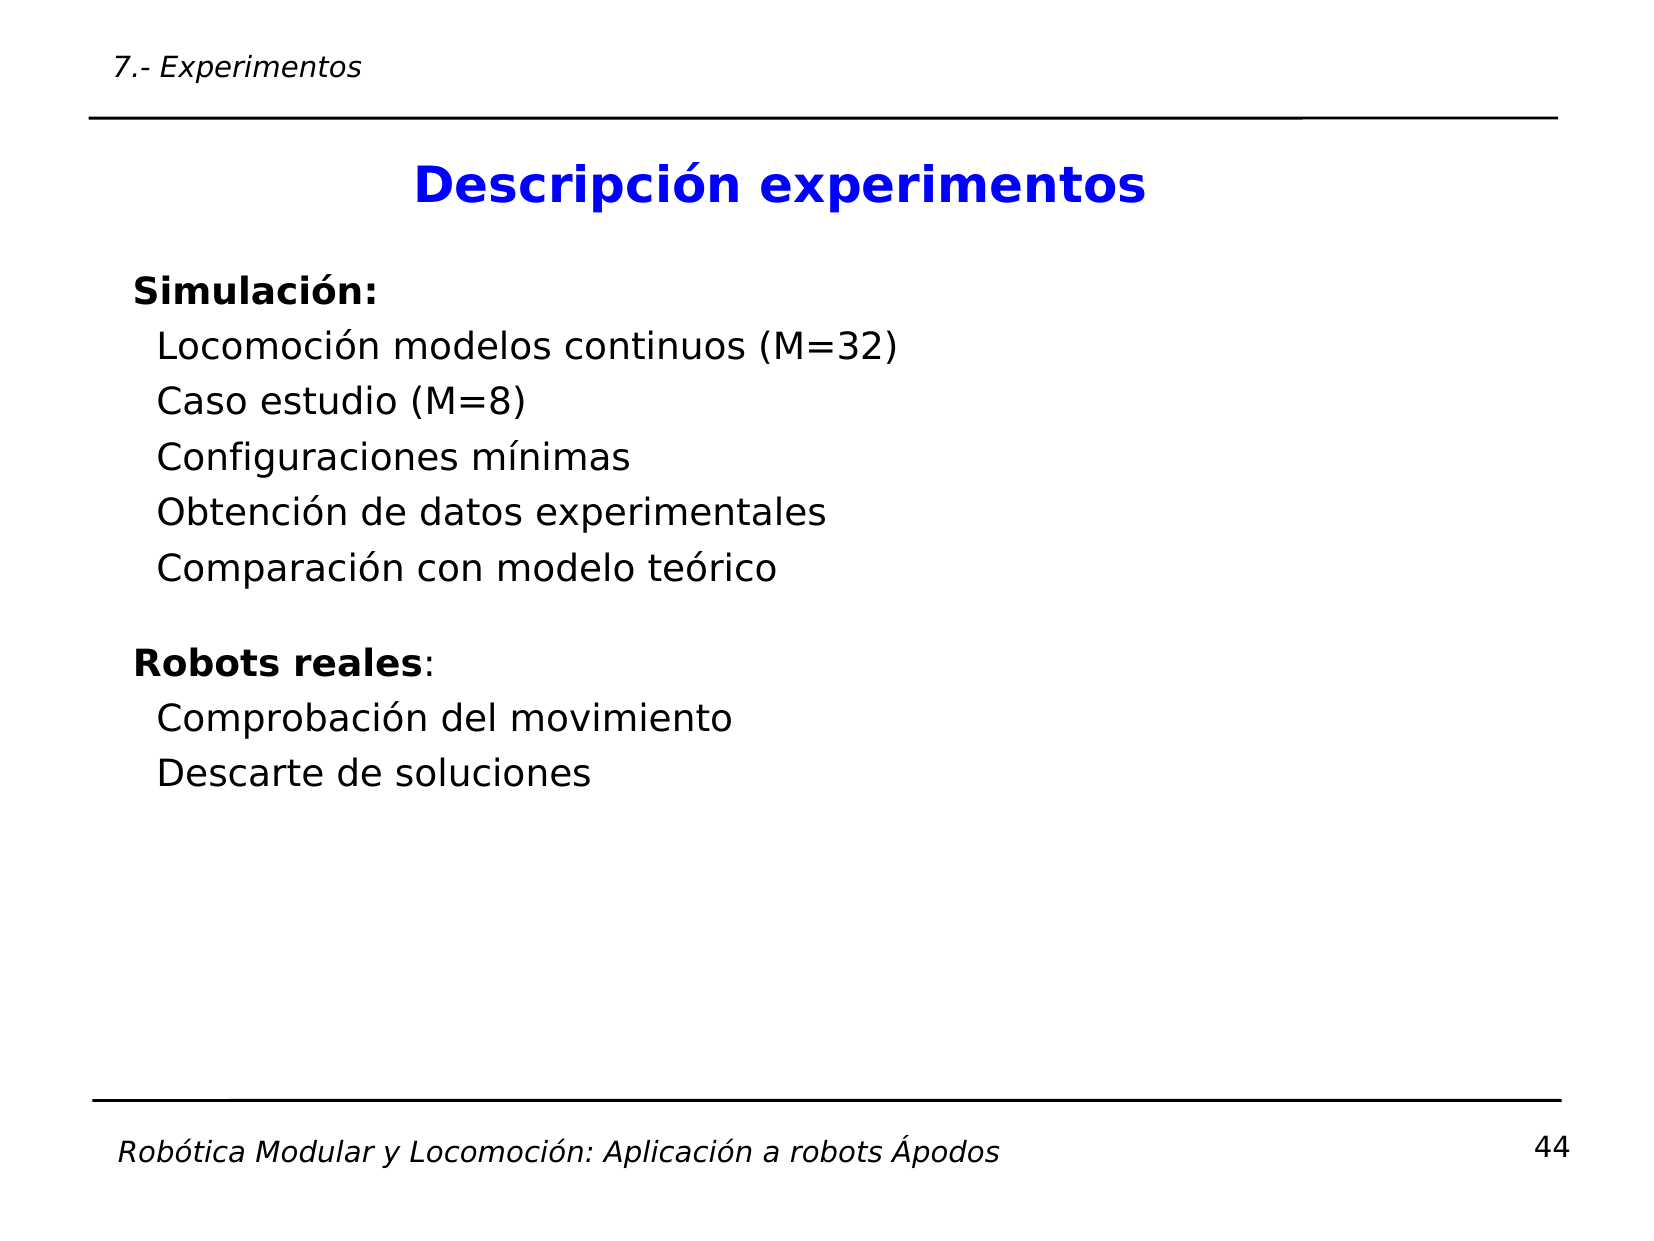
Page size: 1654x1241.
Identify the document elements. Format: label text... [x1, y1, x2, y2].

text_box 7.- Experimentos [97, 42, 378, 93]
text_box Robots reales: Comprobación del movimiento Descarte de soluciones [106, 634, 772, 804]
text_box Descripción experimentos [398, 148, 1148, 222]
text_box Robótica Modular y Locomoción: Aplicación a robots Ápodos [103, 1127, 1017, 1177]
text_box Simulación: Locomoción modelos continuos (M=32) Caso estudio (M=8) Configuraciones mínimas Obtención de datos experimentales Comparación con modelo teórico [106, 262, 936, 598]
